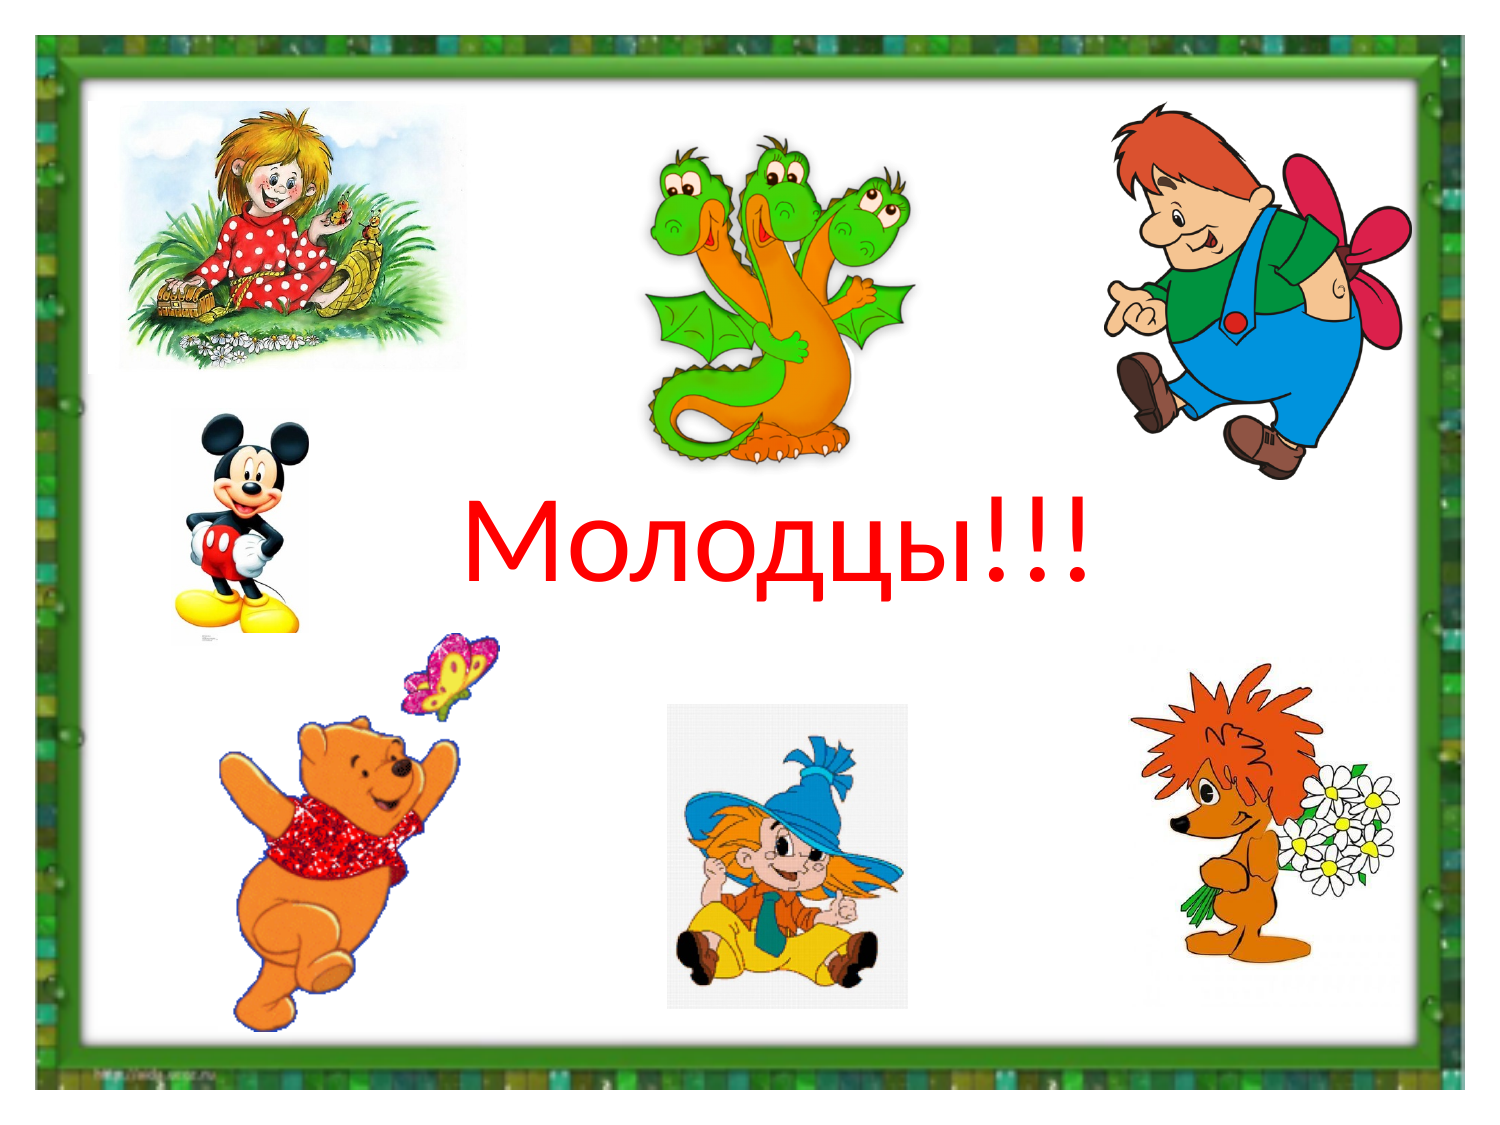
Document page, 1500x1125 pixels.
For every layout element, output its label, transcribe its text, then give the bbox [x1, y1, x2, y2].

text_box Молодцы!!! [328, 480, 1231, 621]
picture [35, 35, 1465, 1090]
